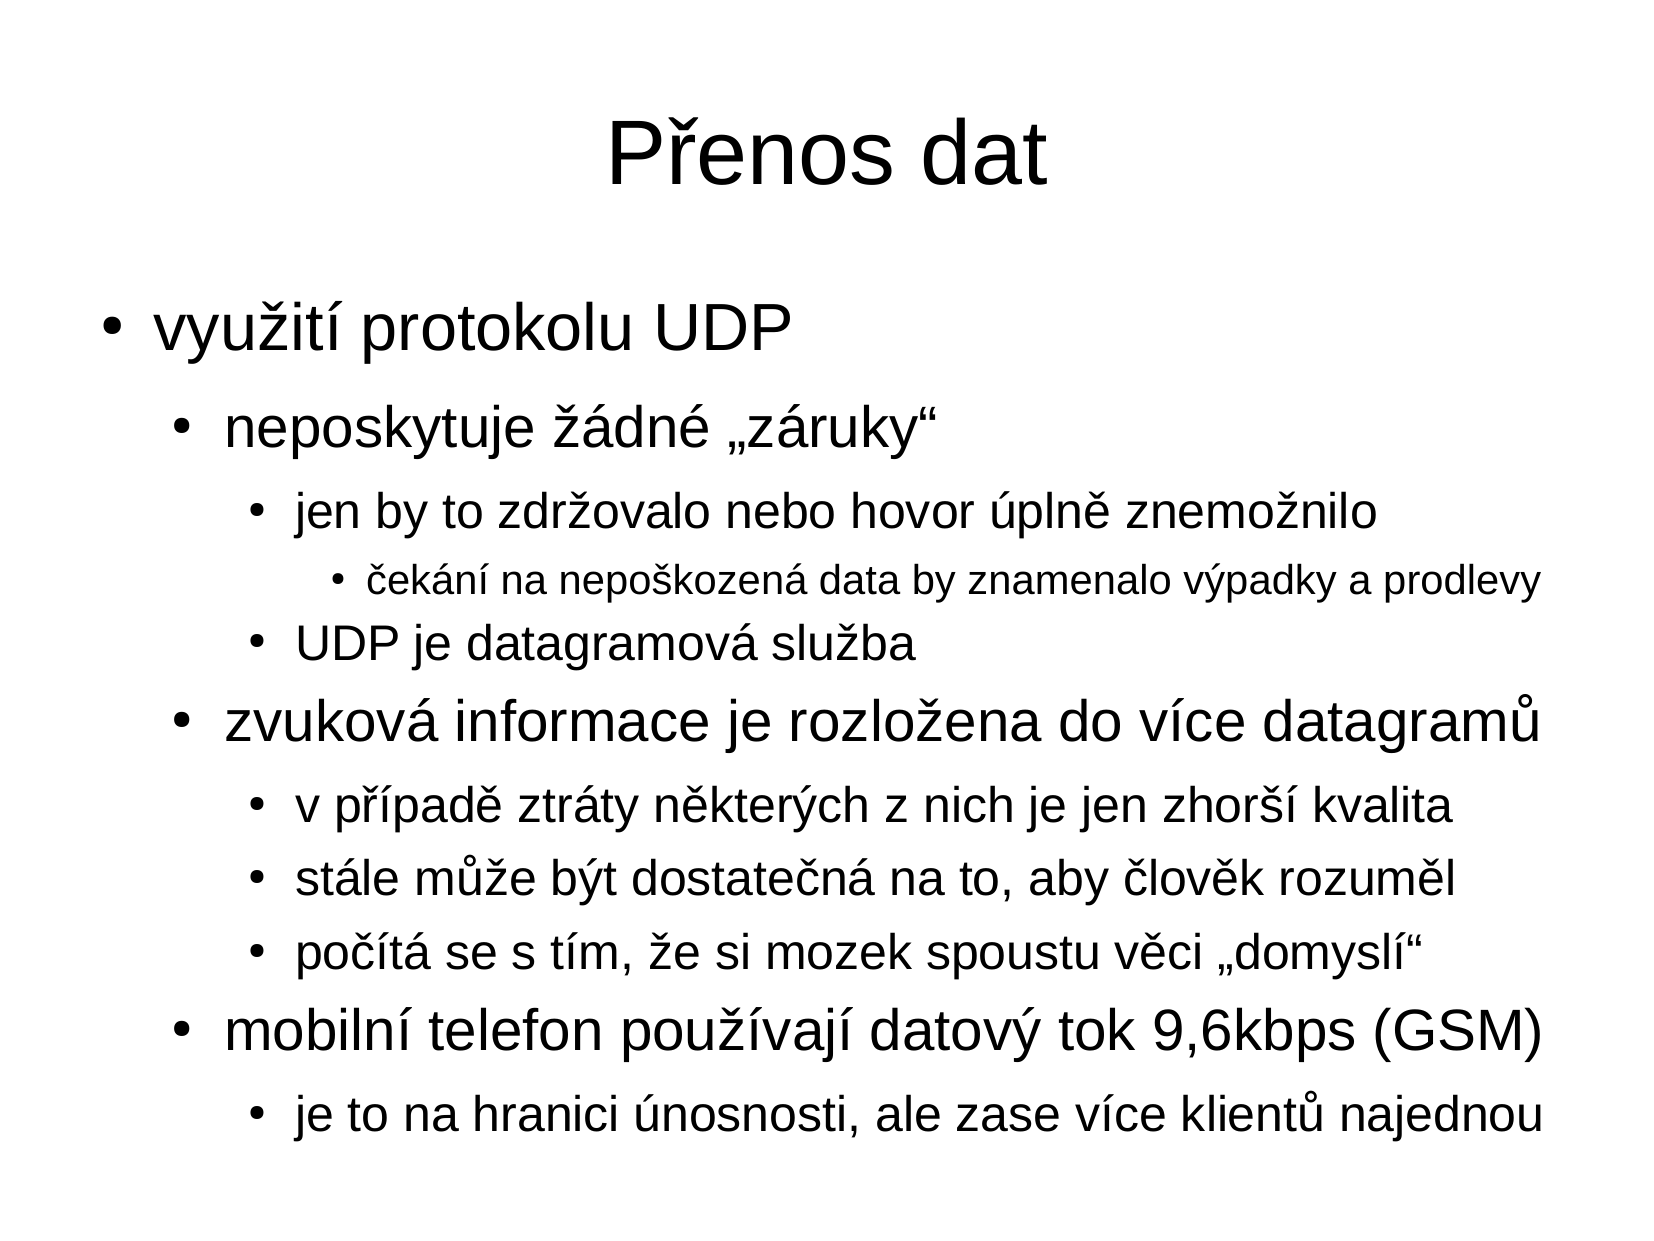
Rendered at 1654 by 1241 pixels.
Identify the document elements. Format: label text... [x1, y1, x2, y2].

list využití protokolu UDP neposkytuje žádné „záruky“ jen by to zdržovalo nebo hovor úplně znemožnilo čekání na nepoškozená data by znamenalo výpadky a prodlevy UDP je datagramová služba zvuková informace je rozložena do více datagramů v případě ztráty některých z nich je jen zhorší kvalita stále může být dostatečná na to, aby člověk rozuměl počítá se s tím, že si mozek spoustu věci „domyslí“ mobilní telefon používají datový tok 9,6kbps (GSM) je to na hranici únosnosti, ale zase více klientů najednou [82, 290, 1571, 1152]
title Přenos dat [82, 49, 1571, 257]
